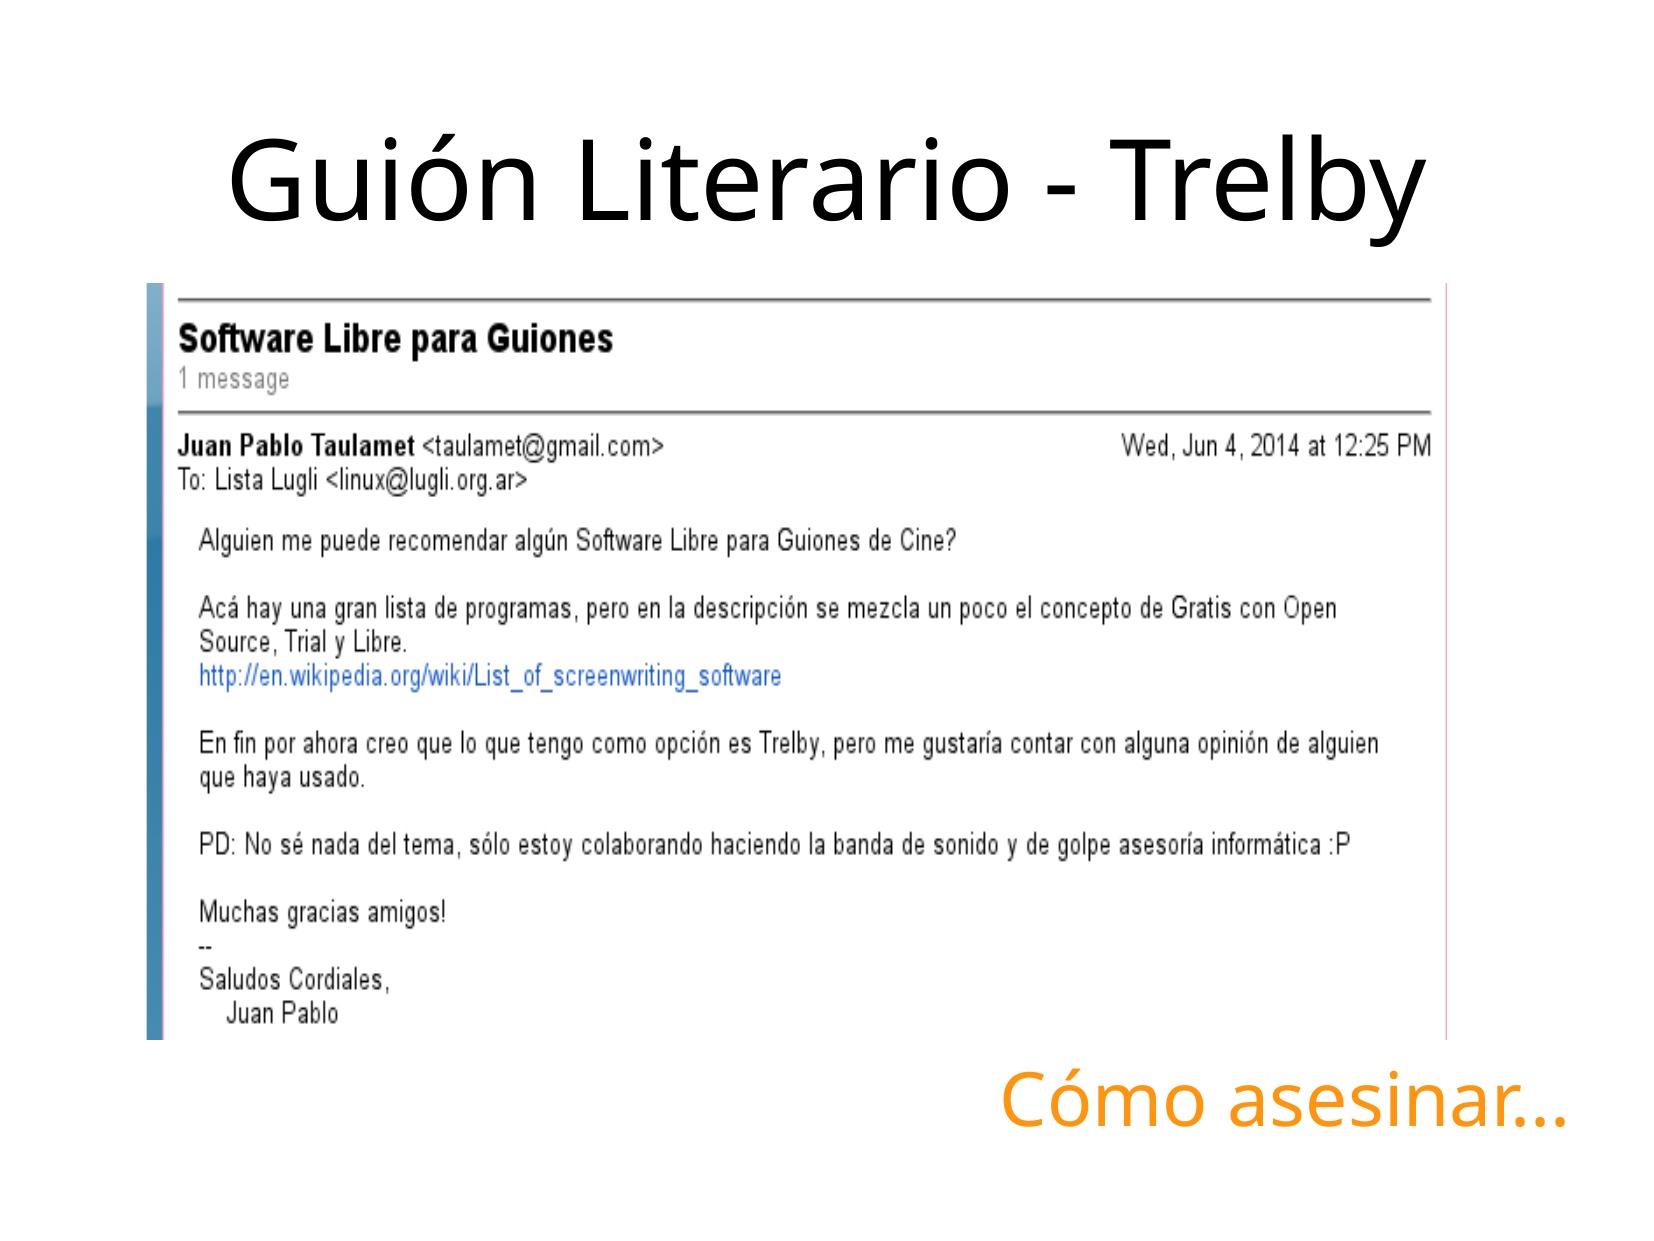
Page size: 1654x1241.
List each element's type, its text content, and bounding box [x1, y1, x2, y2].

picture [146, 283, 1447, 1040]
title Guión Literario - Trelby [82, 73, 1571, 281]
title Cómo asesinar... [82, 994, 1571, 1202]
